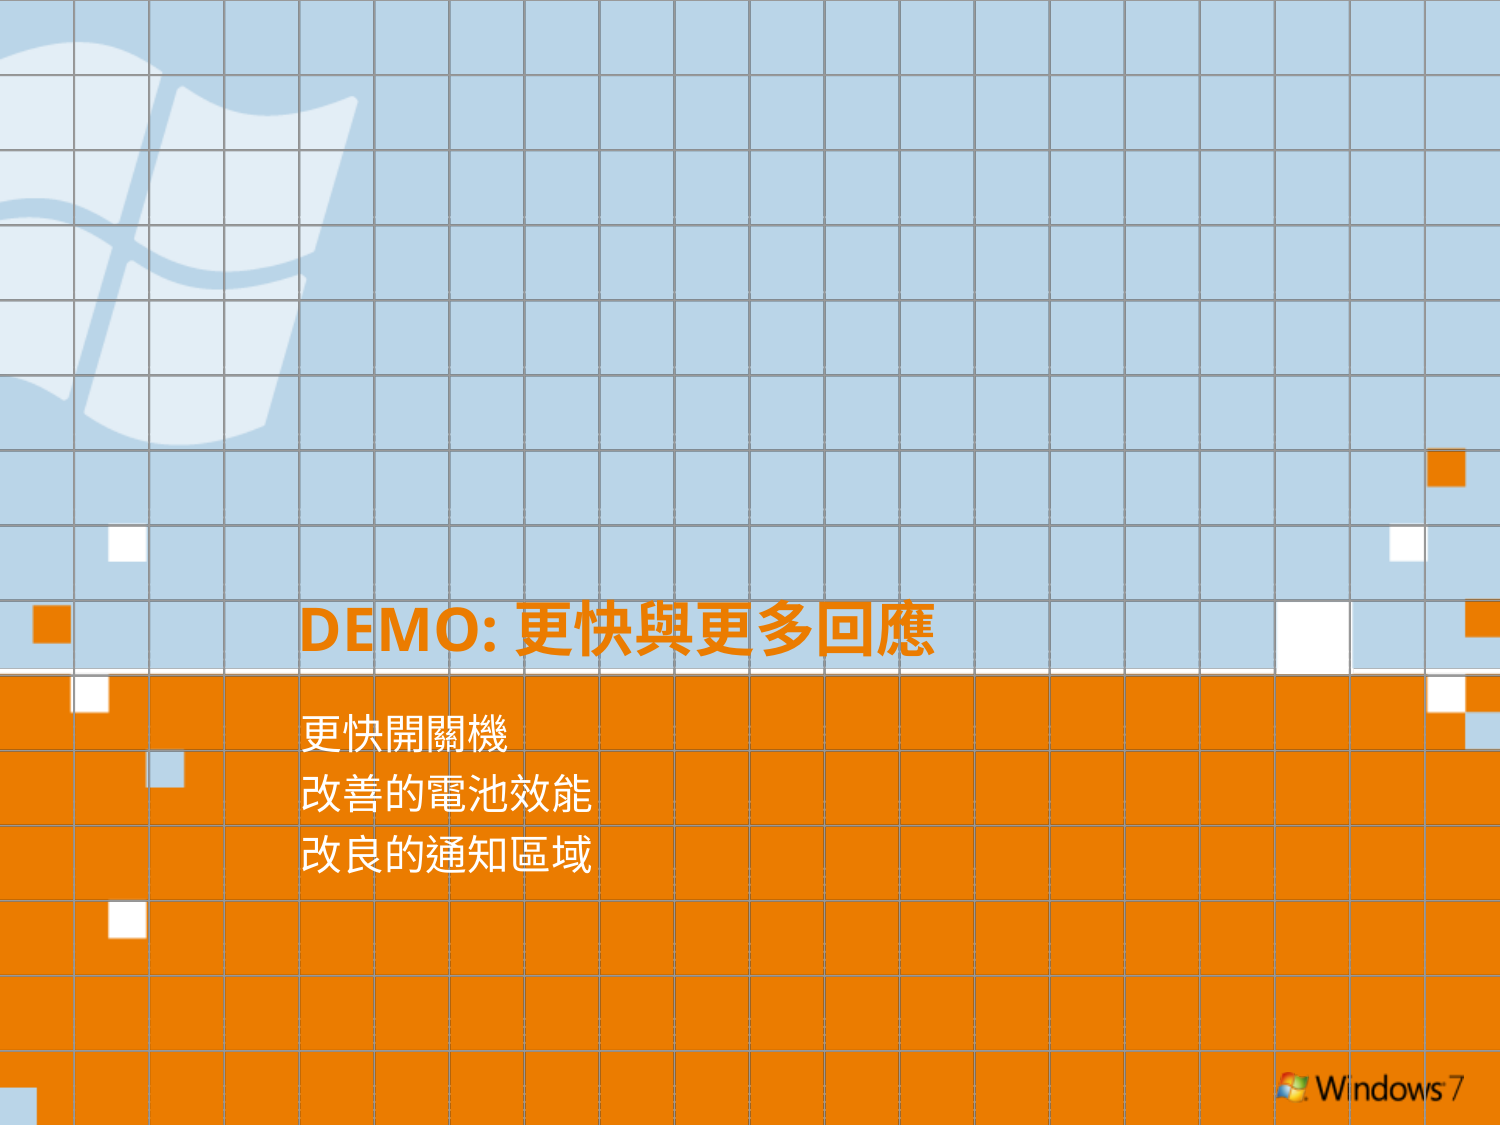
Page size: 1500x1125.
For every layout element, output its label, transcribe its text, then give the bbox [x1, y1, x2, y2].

title DEMO:更快與更多回應 [282, 583, 1266, 671]
list 更快開關機 改善的電池效能 改良的通知區域 [285, 699, 1266, 1022]
